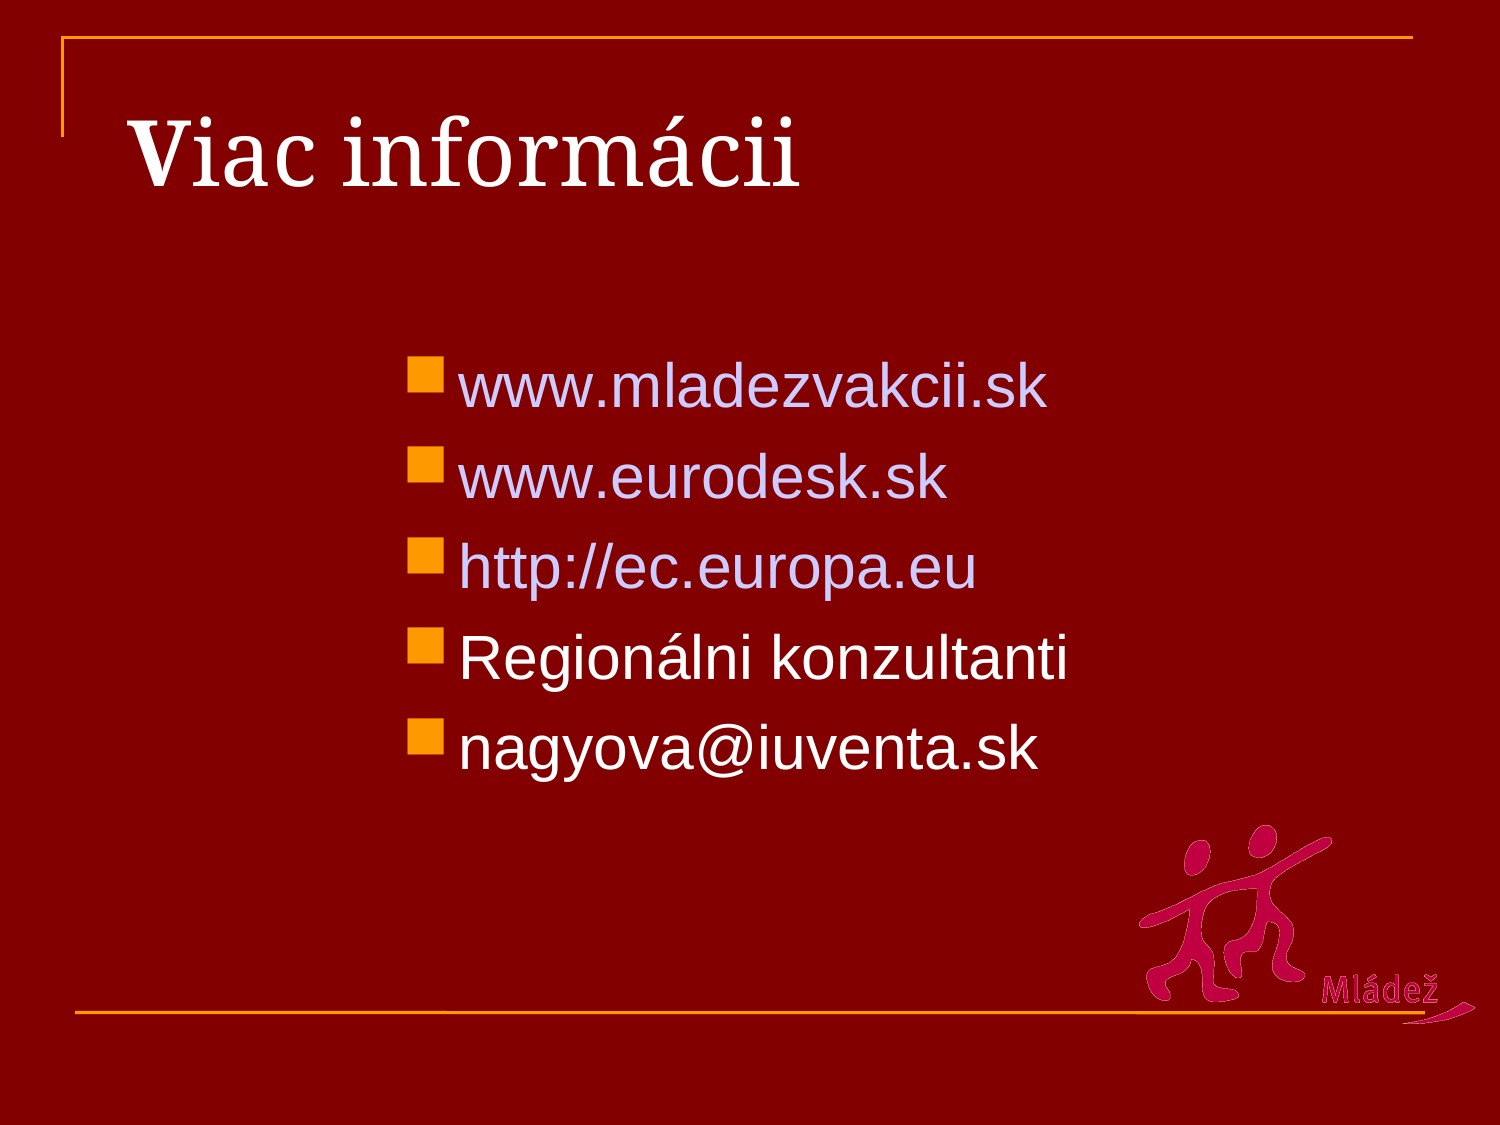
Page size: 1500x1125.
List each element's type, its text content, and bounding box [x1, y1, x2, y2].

text_box www.mladezvakcii.sk www.eurodesk.sk http://ec.europa.eu Regionálni konzultanti nagyova@iuventa.sk [387, 337, 1287, 913]
picture [1113, 799, 1500, 1028]
text_box Viac informácii [112, 87, 1463, 238]
